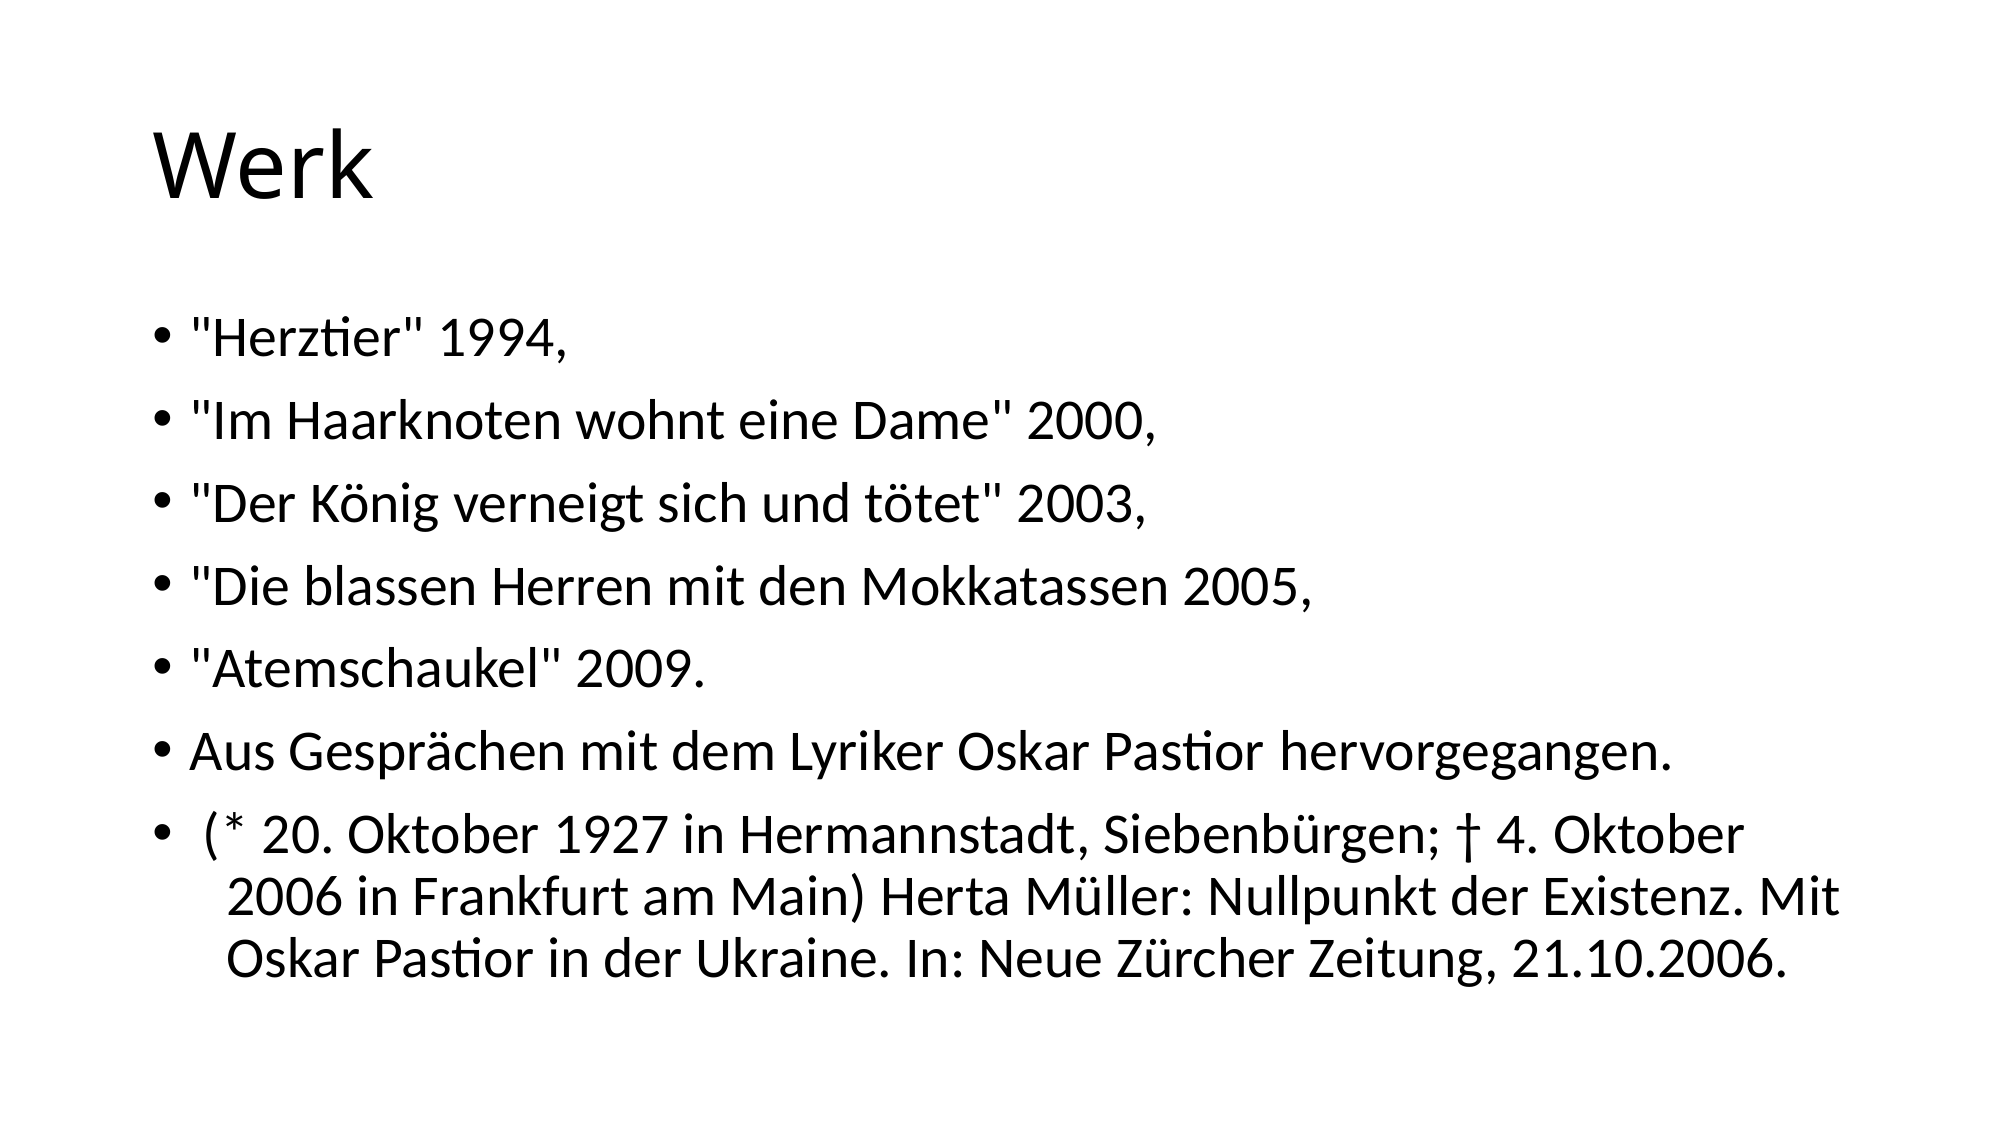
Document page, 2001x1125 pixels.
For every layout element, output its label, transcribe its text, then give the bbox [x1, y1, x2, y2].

list "Herztier" 1994, "Im Haarknoten wohnt eine Dame" 2000, "Der König verneigt sich und tötet" 2003, "Die blassen Herren mit den Mokkatassen 2005, "Atemschaukel" 2009. Aus Gesprächen mit dem Lyriker Oskar Pastior hervorgegangen. (* 20. Oktober 1927 in Hermannstadt, Siebenbürgen; † 4. Oktober 2006 in Frankfurt am Main) Herta Müller: Nullpunkt der Existenz. Mit Oskar Pastior in der Ukraine. In: Neue Zürcher Zeitung, 21.10.2006. [137, 299, 1863, 1014]
title Werk [137, 59, 1863, 278]
